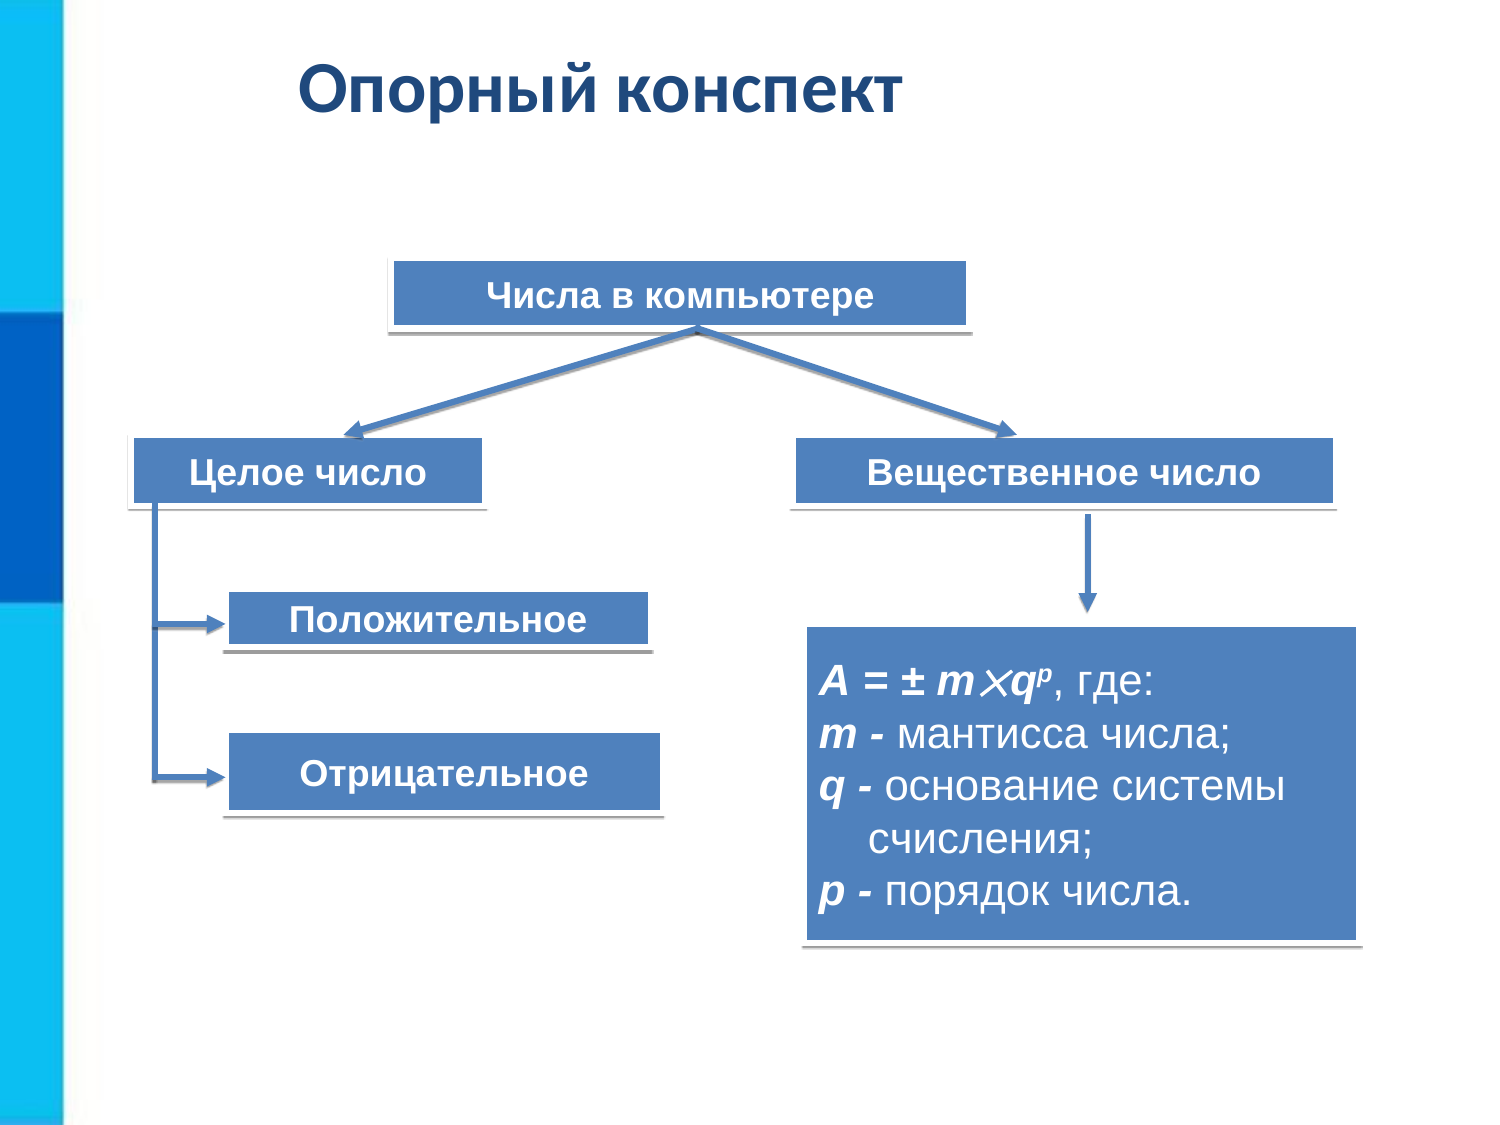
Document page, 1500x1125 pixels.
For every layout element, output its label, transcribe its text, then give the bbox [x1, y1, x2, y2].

text_box Целое число [130, 434, 486, 506]
text_box Числа в компьютере [390, 257, 970, 329]
text_box А = ± mqp, где: m - мантисса числа; q - основание системы счисления; p - порядок числа. [804, 623, 1360, 943]
text_box Отрицательное [225, 730, 663, 814]
text_box Опорный конспект [283, 30, 1426, 135]
text_box Вещественное число [792, 434, 1336, 506]
text_box Положительное [225, 588, 651, 648]
picture [0, 0, 1500, 1125]
